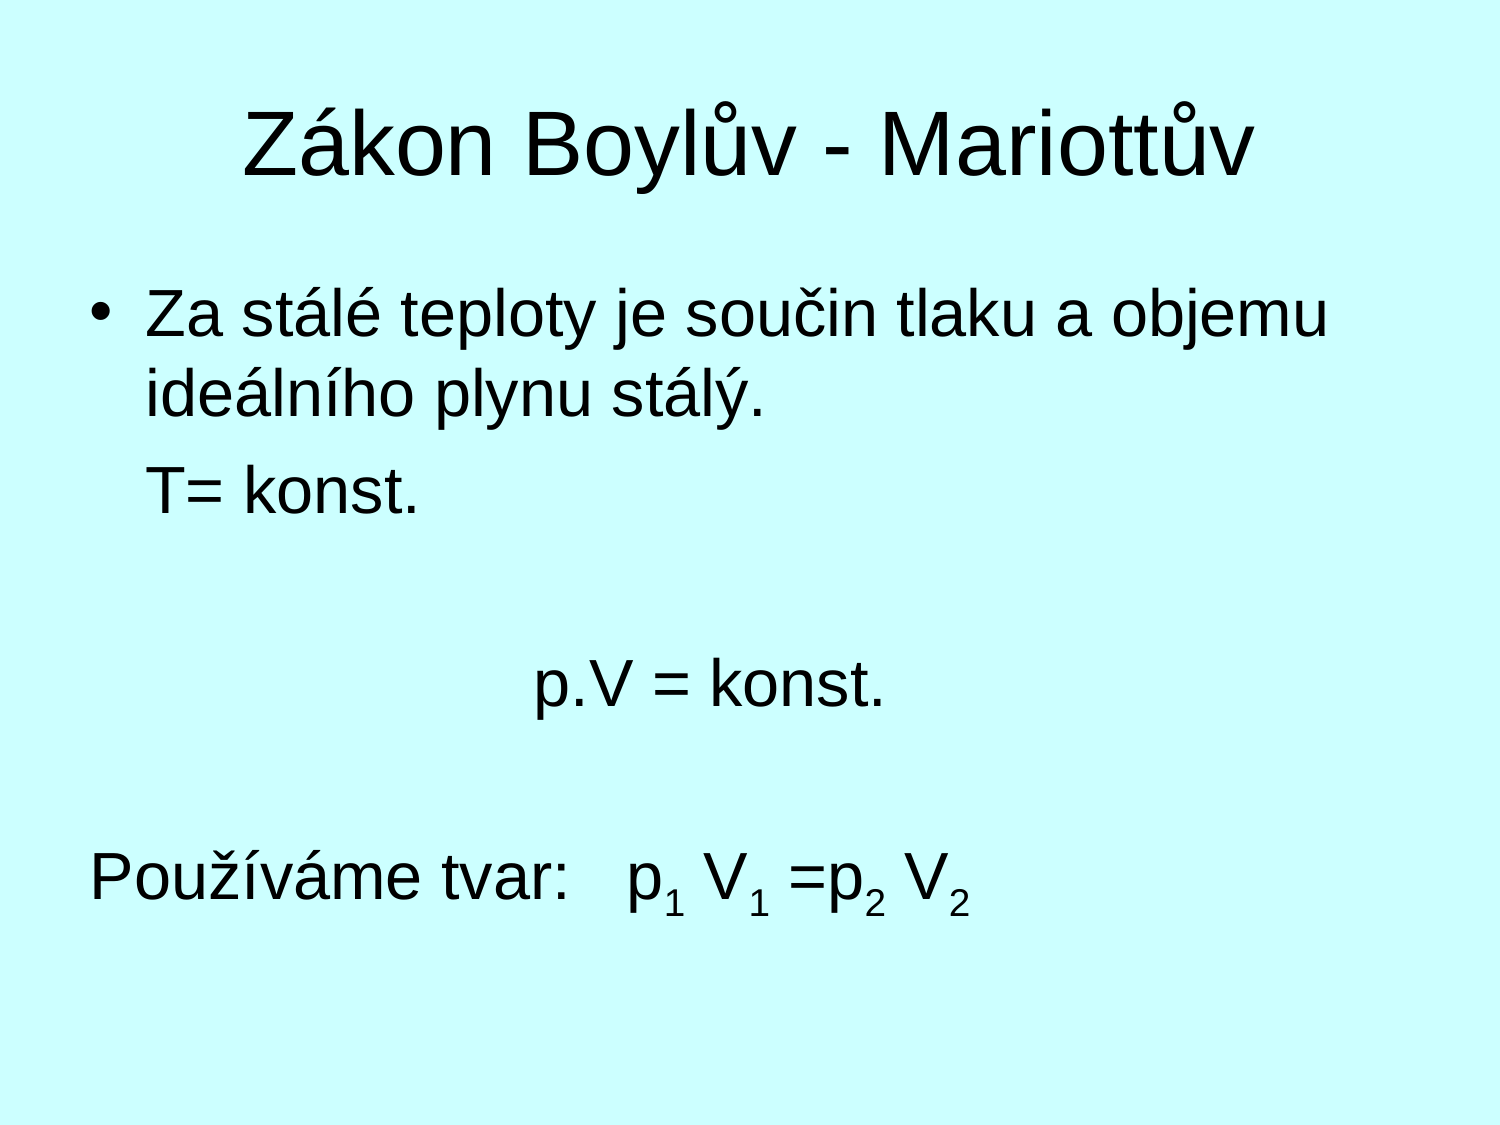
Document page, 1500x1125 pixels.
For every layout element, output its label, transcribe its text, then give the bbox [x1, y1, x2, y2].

list Za stálé teploty je součin tlaku a objemu ideálního plynu stálý. T= konst. p.V = konst. Používáme tvar: p1 V1 =p2 V2 [75, 262, 1426, 1125]
title Zákon Boylův - Mariottův [75, 45, 1426, 233]
